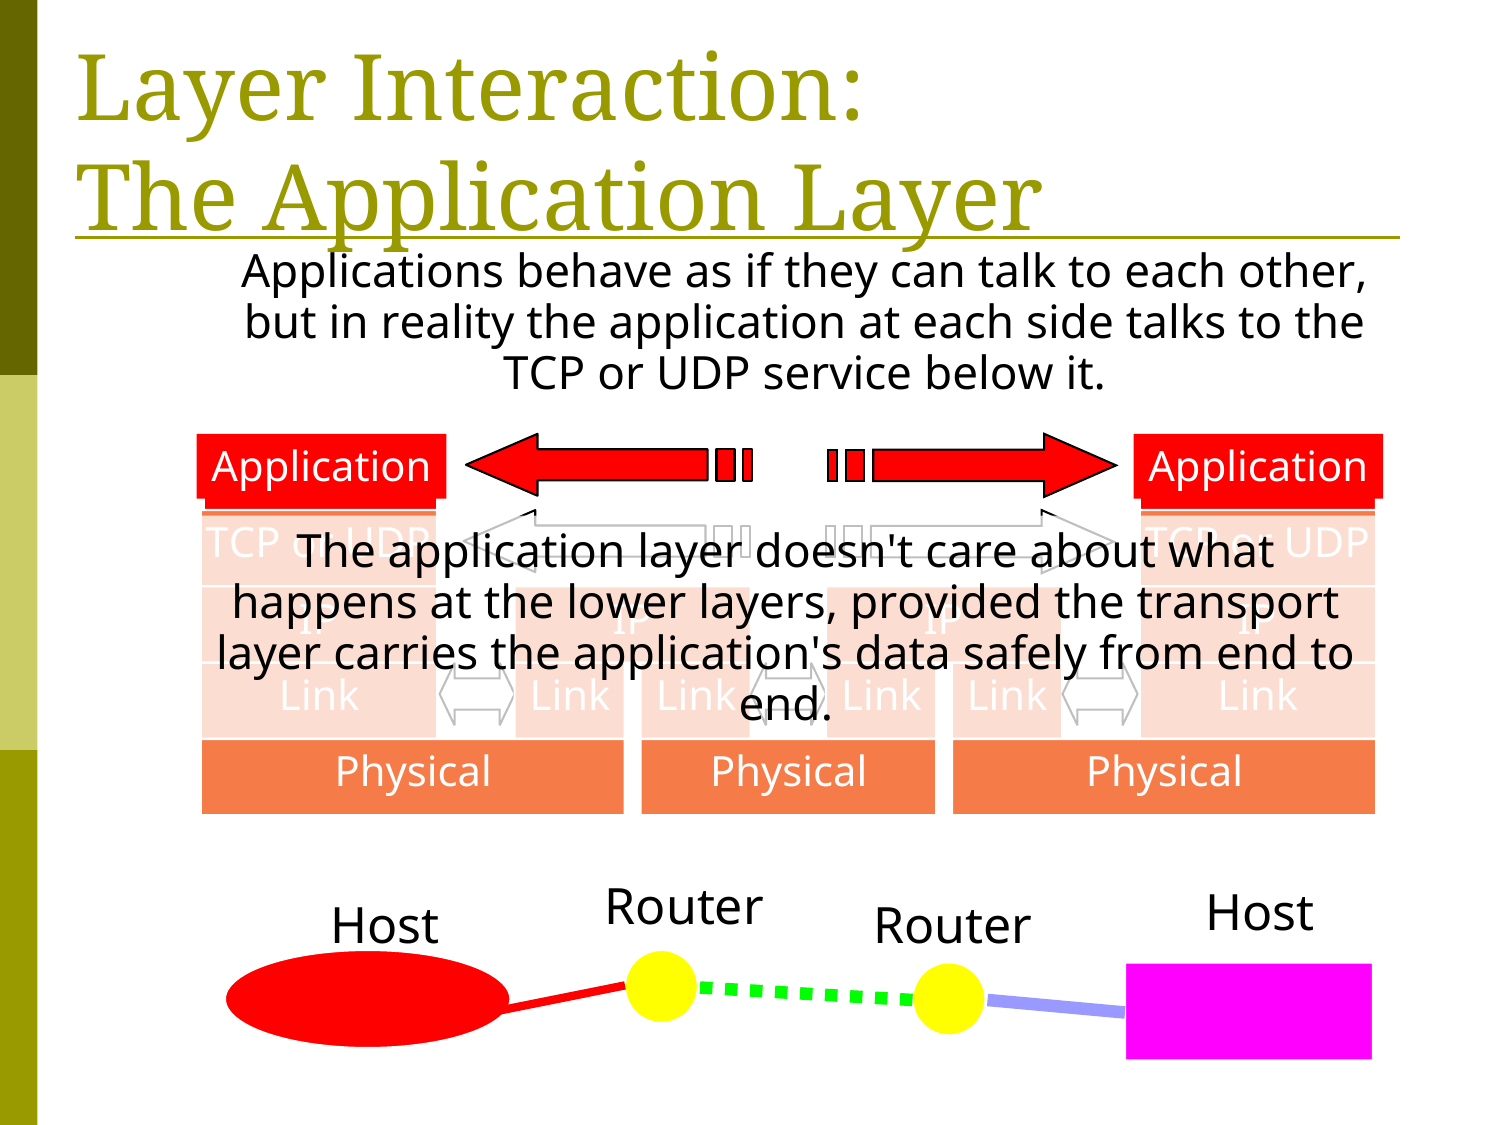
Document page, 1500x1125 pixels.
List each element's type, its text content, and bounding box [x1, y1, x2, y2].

text_box [1125, 962, 1373, 1061]
title Layer Interaction: The Application Layer [75, 29, 1426, 250]
text_box [203, 499, 438, 510]
text_box Application [1133, 433, 1384, 499]
text_box Physical [695, 739, 883, 804]
text_box [1139, 499, 1376, 510]
text_box Router [590, 869, 780, 944]
text_box [846, 450, 864, 481]
text_box Physical [1070, 739, 1258, 804]
text_box [952, 739, 1377, 816]
text_box [200, 739, 625, 816]
text_box [640, 739, 937, 816]
text_box [224, 953, 511, 1048]
text_box [717, 449, 735, 481]
text_box Physical [319, 739, 507, 804]
text_box Application [196, 433, 447, 499]
text_box [465, 433, 708, 496]
text_box [828, 450, 837, 481]
text_box The application layer doesn't care about what happens at the lower layers, provided the transport layer carries the application's data safely from end to end. [187, 515, 1385, 739]
text_box Host [1190, 875, 1330, 950]
text_box Router [858, 887, 1048, 963]
text_box [913, 963, 986, 1036]
text_box [873, 433, 1117, 497]
text_box [743, 449, 752, 481]
text_box Host [315, 887, 455, 963]
text_box Applications behave as if they can talk to each other, but in reality the application at each side talks to the TCP or UDP service below it. [219, 235, 1390, 409]
text_box TCP or UDP [1129, 510, 1385, 515]
text_box TCP or UDP [190, 510, 446, 515]
text_box [625, 950, 698, 1023]
